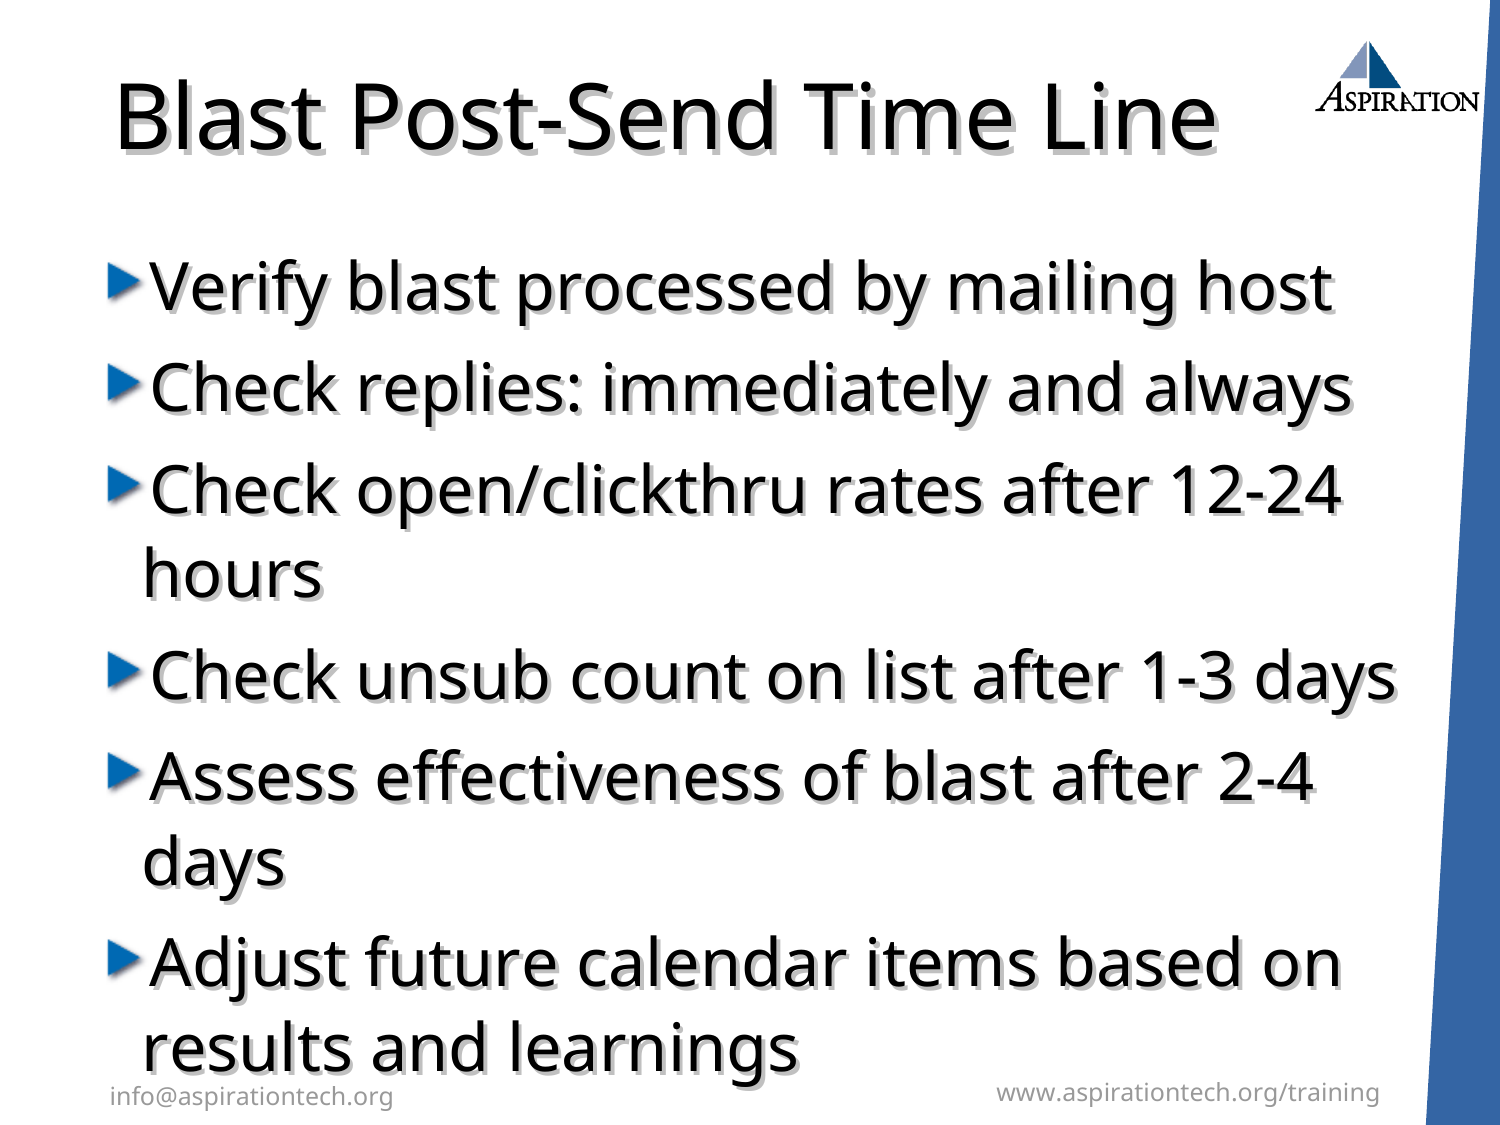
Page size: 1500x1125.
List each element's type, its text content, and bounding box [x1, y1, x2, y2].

list Verify blast processed by mailing host Check replies: immediately and always Check open/clickthru rates after 12-24 hours Check unsub count on list after 1-3 days Assess effectiveness of blast after 2-4 days Adjust future calendar items based on results and learnings [49, 238, 1447, 1001]
title Blast Post-Send Time Line [49, 19, 1284, 206]
picture [1315, 41, 1480, 120]
